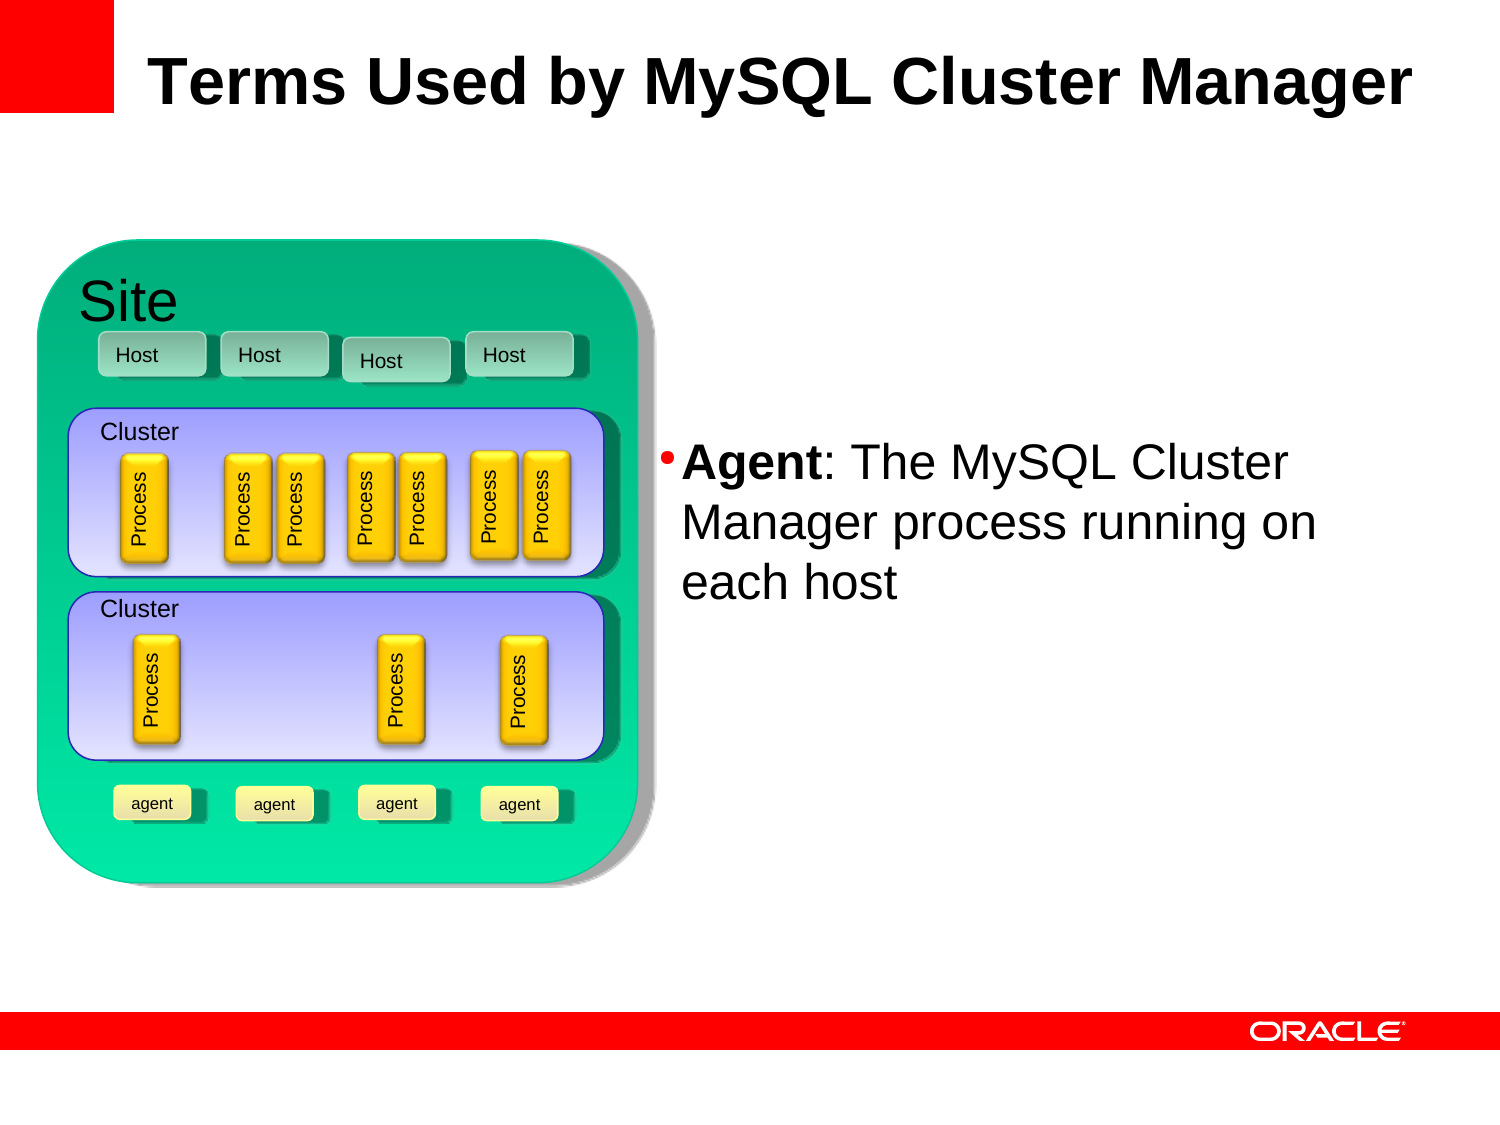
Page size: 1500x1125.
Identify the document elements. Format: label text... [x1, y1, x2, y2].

text_box Host [98, 331, 206, 376]
text_box agent [481, 786, 558, 821]
text_box [40, 242, 636, 875]
picture [122, 631, 192, 760]
picture [366, 628, 437, 760]
text_box Host [221, 331, 329, 376]
text_box Site [64, 255, 195, 341]
text_box Agent: The MySQL Cluster Manager process running on each host [643, 422, 1432, 617]
picture [0, 0, 114, 113]
picture [0, 1012, 1500, 1050]
text_box agent [236, 786, 313, 821]
picture [109, 448, 180, 579]
text_box Process [343, 455, 385, 561]
text_box Process [117, 457, 158, 563]
picture [459, 444, 582, 576]
text_box agent [358, 785, 436, 820]
text_box Process [374, 638, 415, 744]
text_box Process [129, 638, 170, 744]
text_box Process [395, 455, 437, 561]
title Terms Used by MySQL Cluster Manager [147, 8, 1463, 119]
picture [213, 446, 458, 579]
text_box Process [221, 457, 262, 563]
text_box Process [273, 457, 314, 563]
picture [489, 629, 560, 761]
text_box Host [466, 331, 574, 376]
text_box Process [519, 454, 560, 560]
text_box agent [114, 785, 191, 820]
text_box Process [467, 454, 508, 560]
text_box Cluster [85, 408, 195, 454]
text_box Host [342, 337, 451, 382]
text_box Process [496, 639, 538, 745]
text_box Cluster [85, 584, 195, 631]
